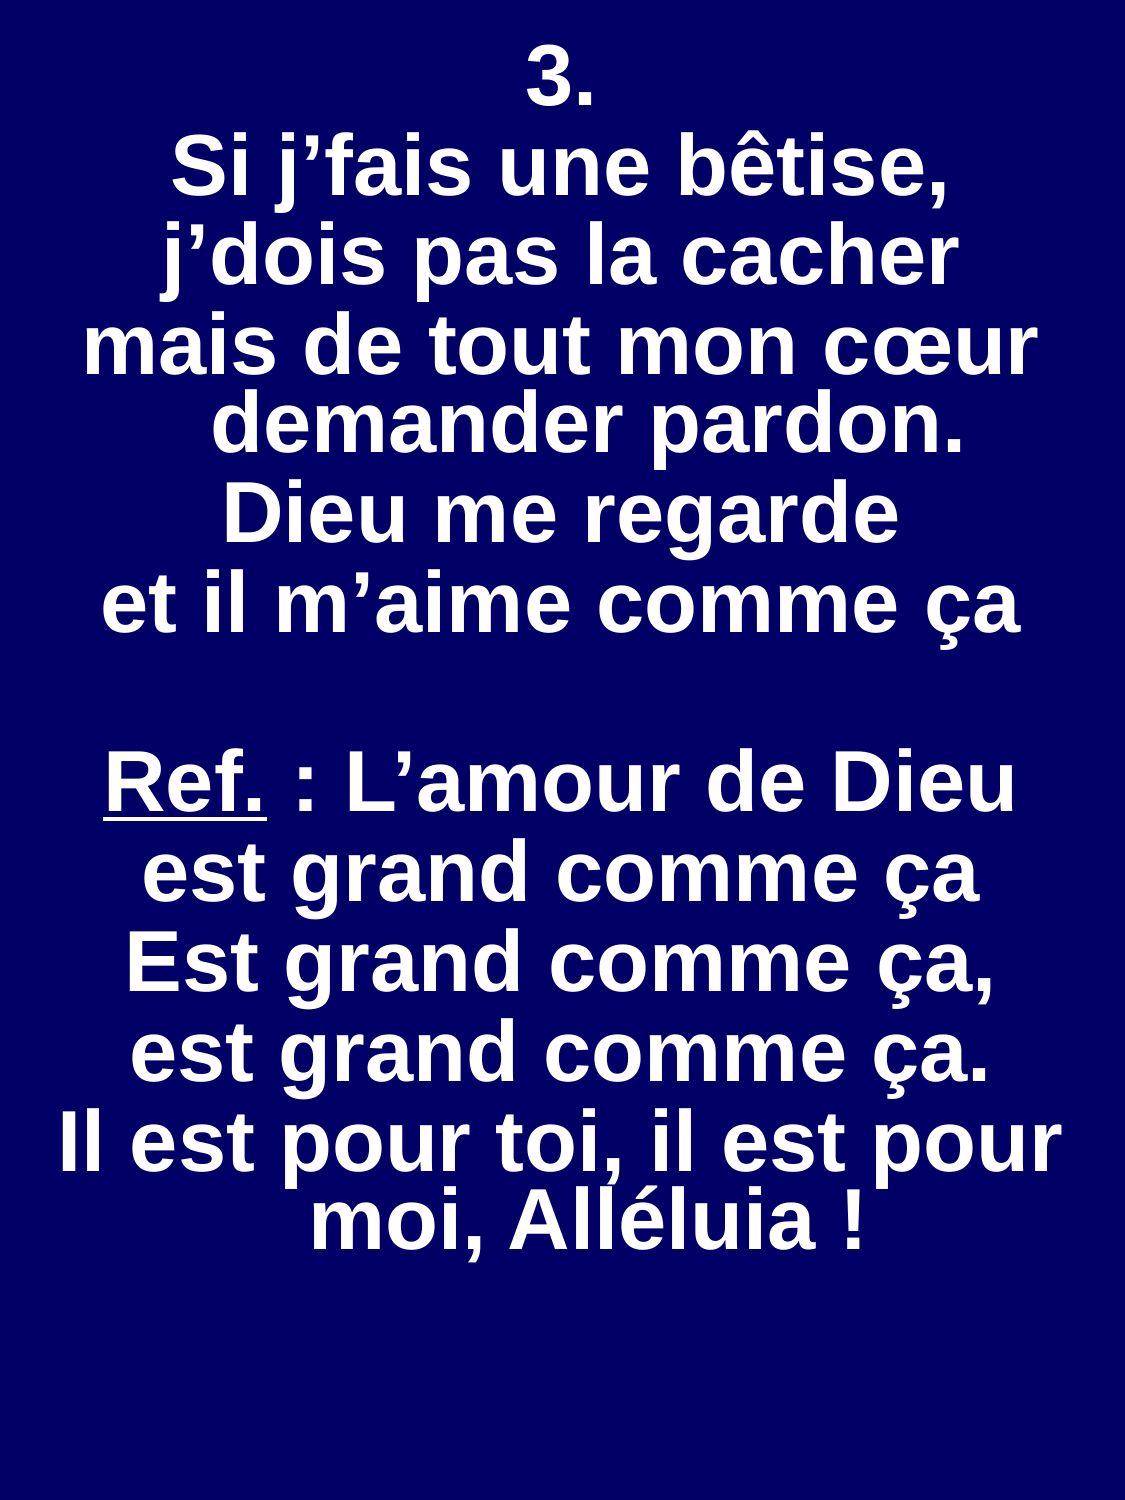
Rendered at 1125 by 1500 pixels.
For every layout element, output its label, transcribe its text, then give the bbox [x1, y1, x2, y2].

text_box 3. Si j’fais une bêtise, j’dois pas la cacher mais de tout mon cœur demander pardon. Dieu me regarde et il m’aime comme ça Ref. : L’amour de Dieu est grand comme ça Est grand comme ça, est grand comme ça. Il est pour toi, il est pour moi, Alléluia ! [11, 35, 1111, 1441]
